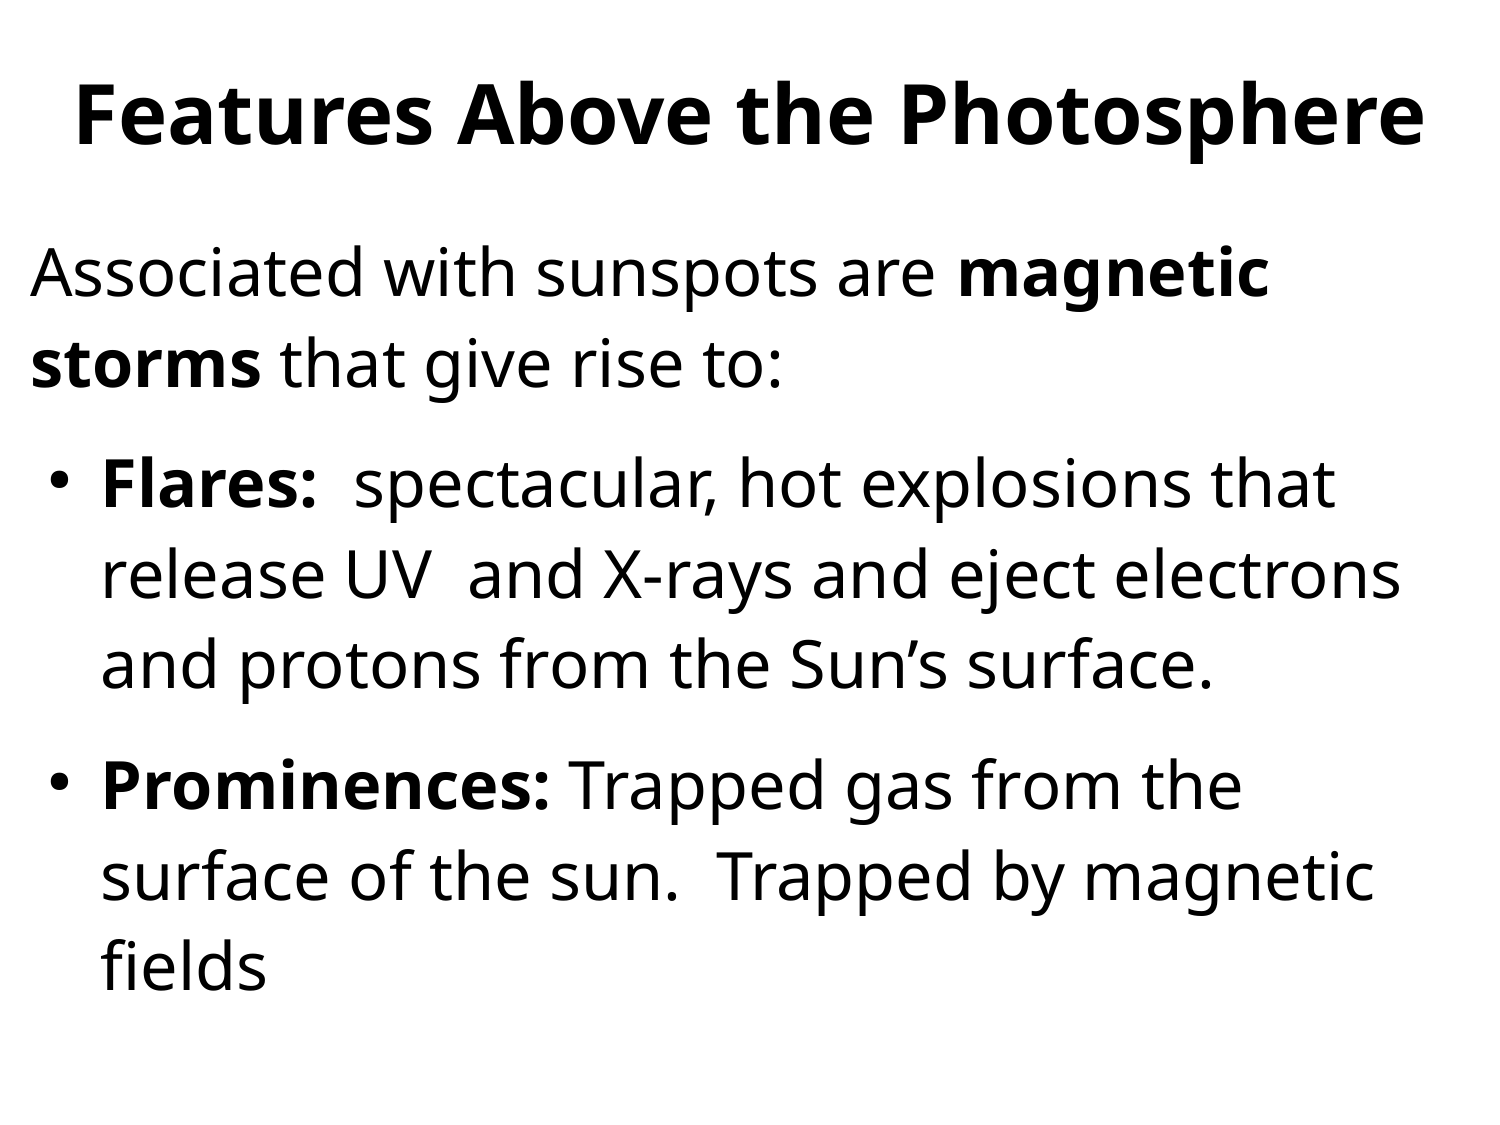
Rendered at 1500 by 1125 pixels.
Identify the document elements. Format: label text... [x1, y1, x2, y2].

list Associated with sunspots are magnetic storms that give rise to: Flares: spectacular, hot explosions that release UV and X-rays and eject electrons and protons from the Sun’s surface. Prominences: Trapped gas from the surface of the sun. Trapped by magnetic fields [30, 224, 1471, 1021]
title Features Above the Photosphere [30, 62, 1471, 163]
